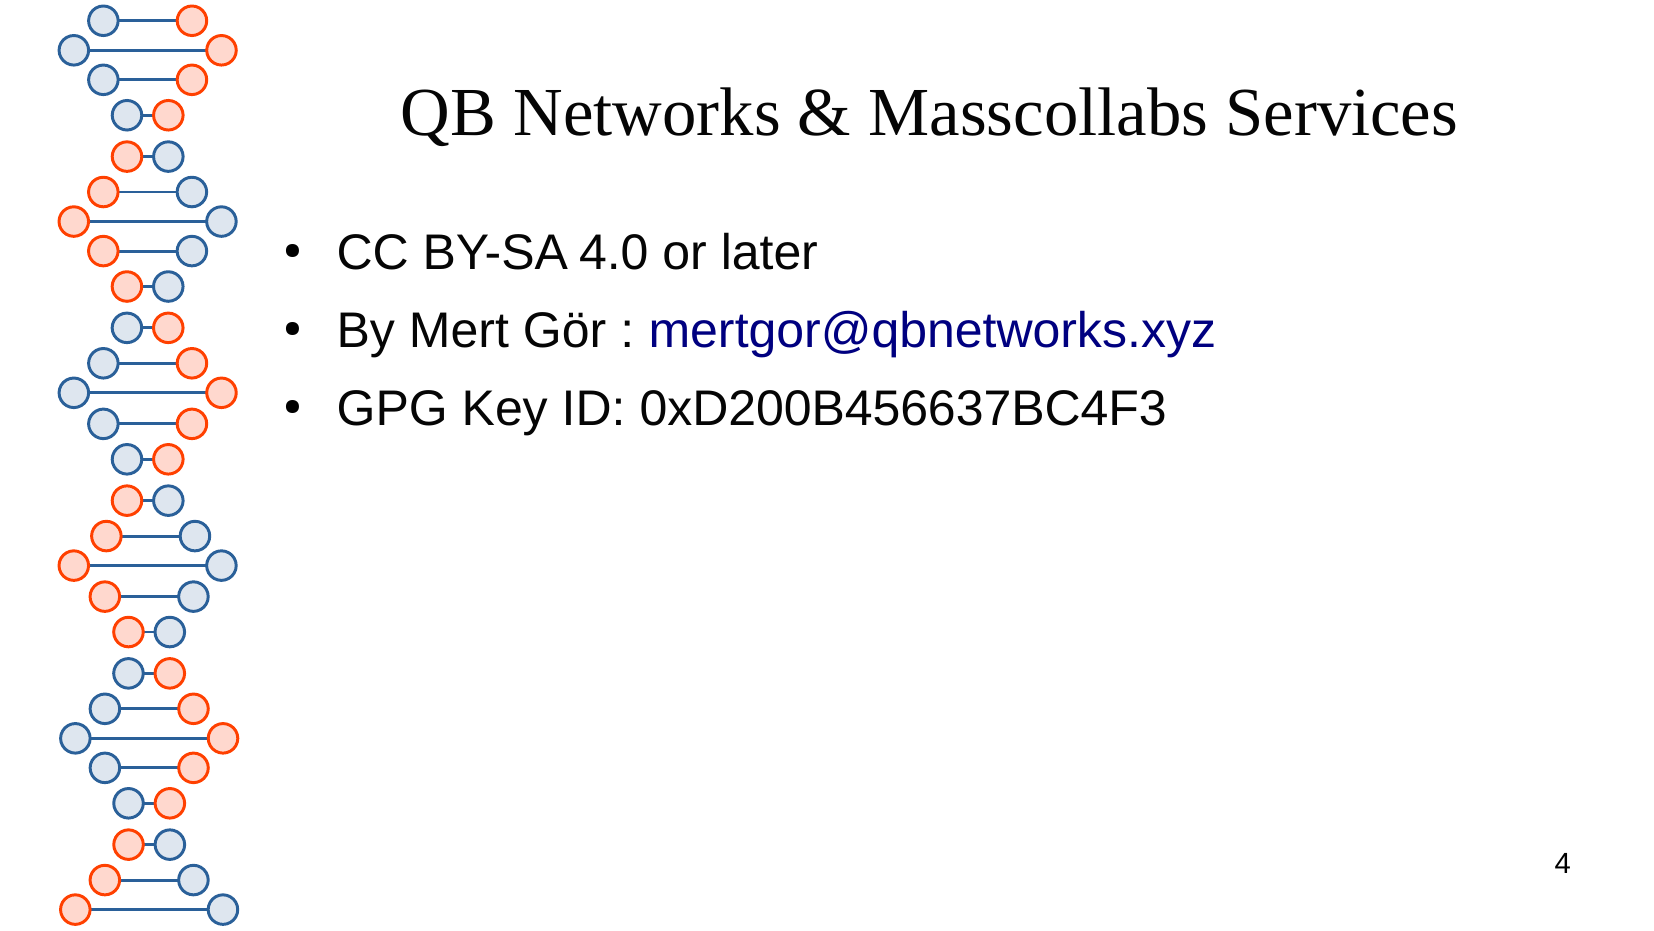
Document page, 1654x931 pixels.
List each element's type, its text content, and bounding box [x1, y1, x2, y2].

title QB Networks & Masscollabs Services [265, 35, 1595, 189]
list CC BY-SA 4.0 or later By Mert Gör : mertgor@qbnetworks.xyz GPG Key ID: 0xD200B456637BC4F3 [265, 224, 1595, 764]
